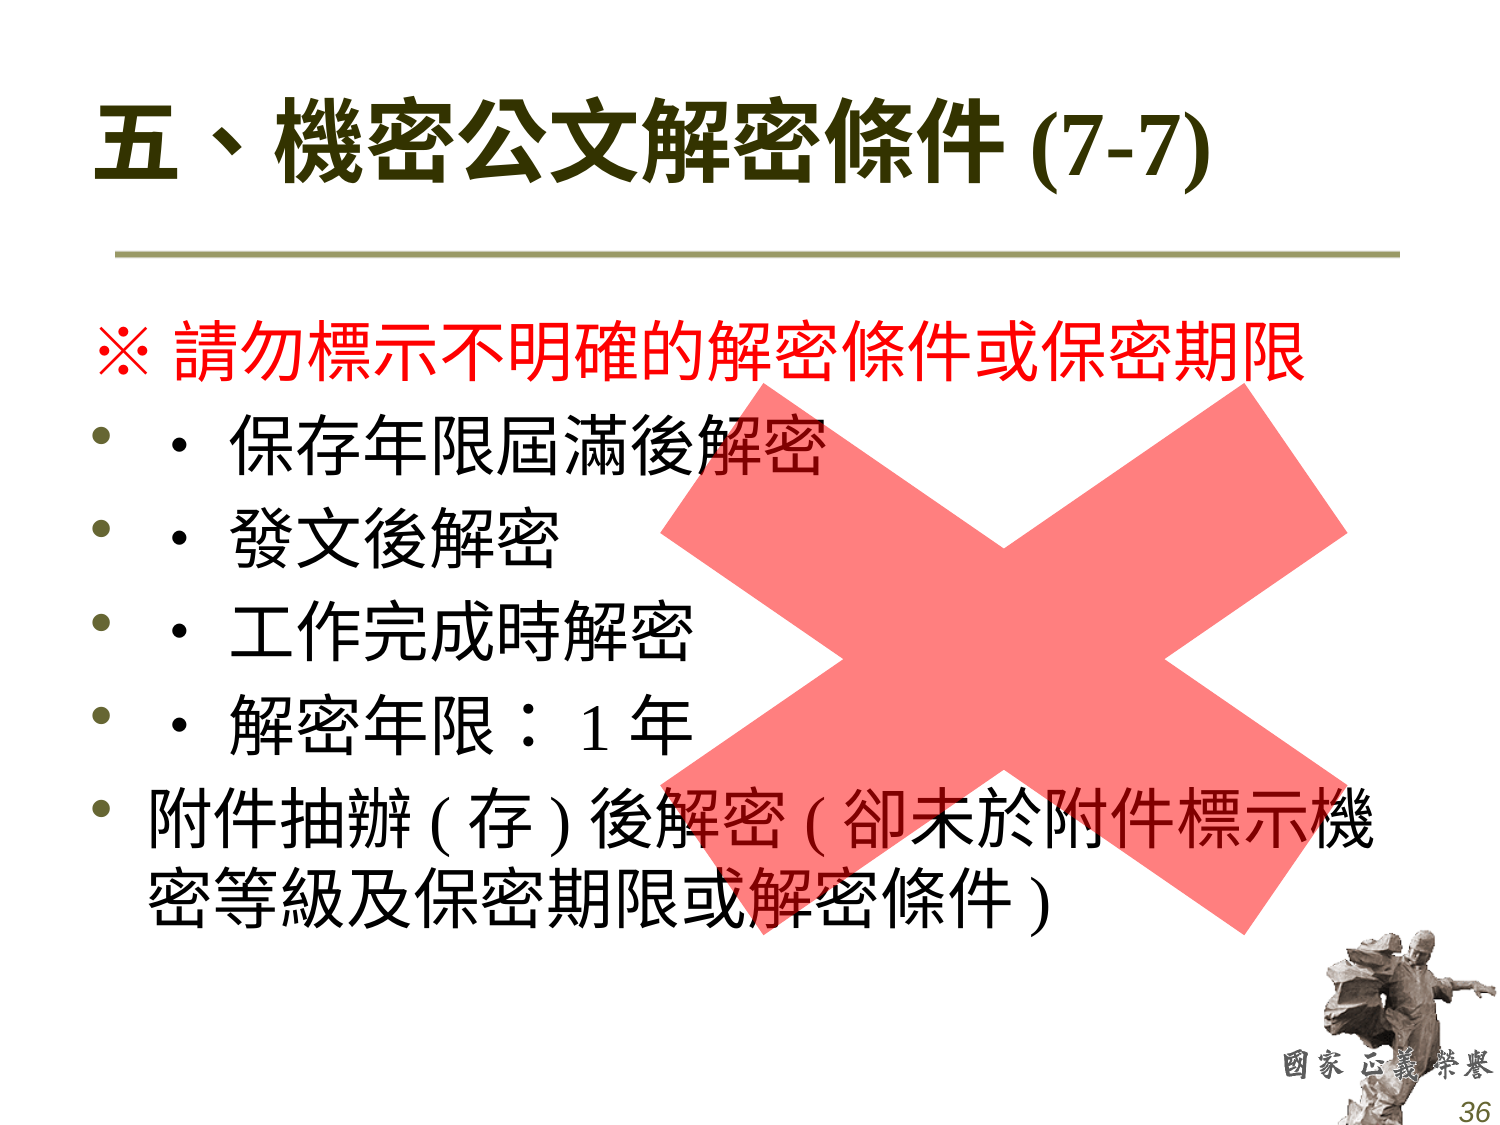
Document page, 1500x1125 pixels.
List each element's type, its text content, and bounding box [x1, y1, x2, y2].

slide_number <number> [1327, 1085, 1500, 1125]
text_box [660, 382, 1348, 936]
picture [1318, 928, 1500, 1125]
list ※請勿標示不明確的解密條件或保密期限 •保存年限屆滿後解密 •發文後解密 •工作完成時解密 •解密年限：1年 附件抽辦(存)後解密(卻未於附件標示機密等級及保密期限或解密條件) [75, 302, 1425, 1000]
picture [115, 243, 1400, 265]
title 五、機密公文解密條件(7-7) [75, 45, 1425, 233]
